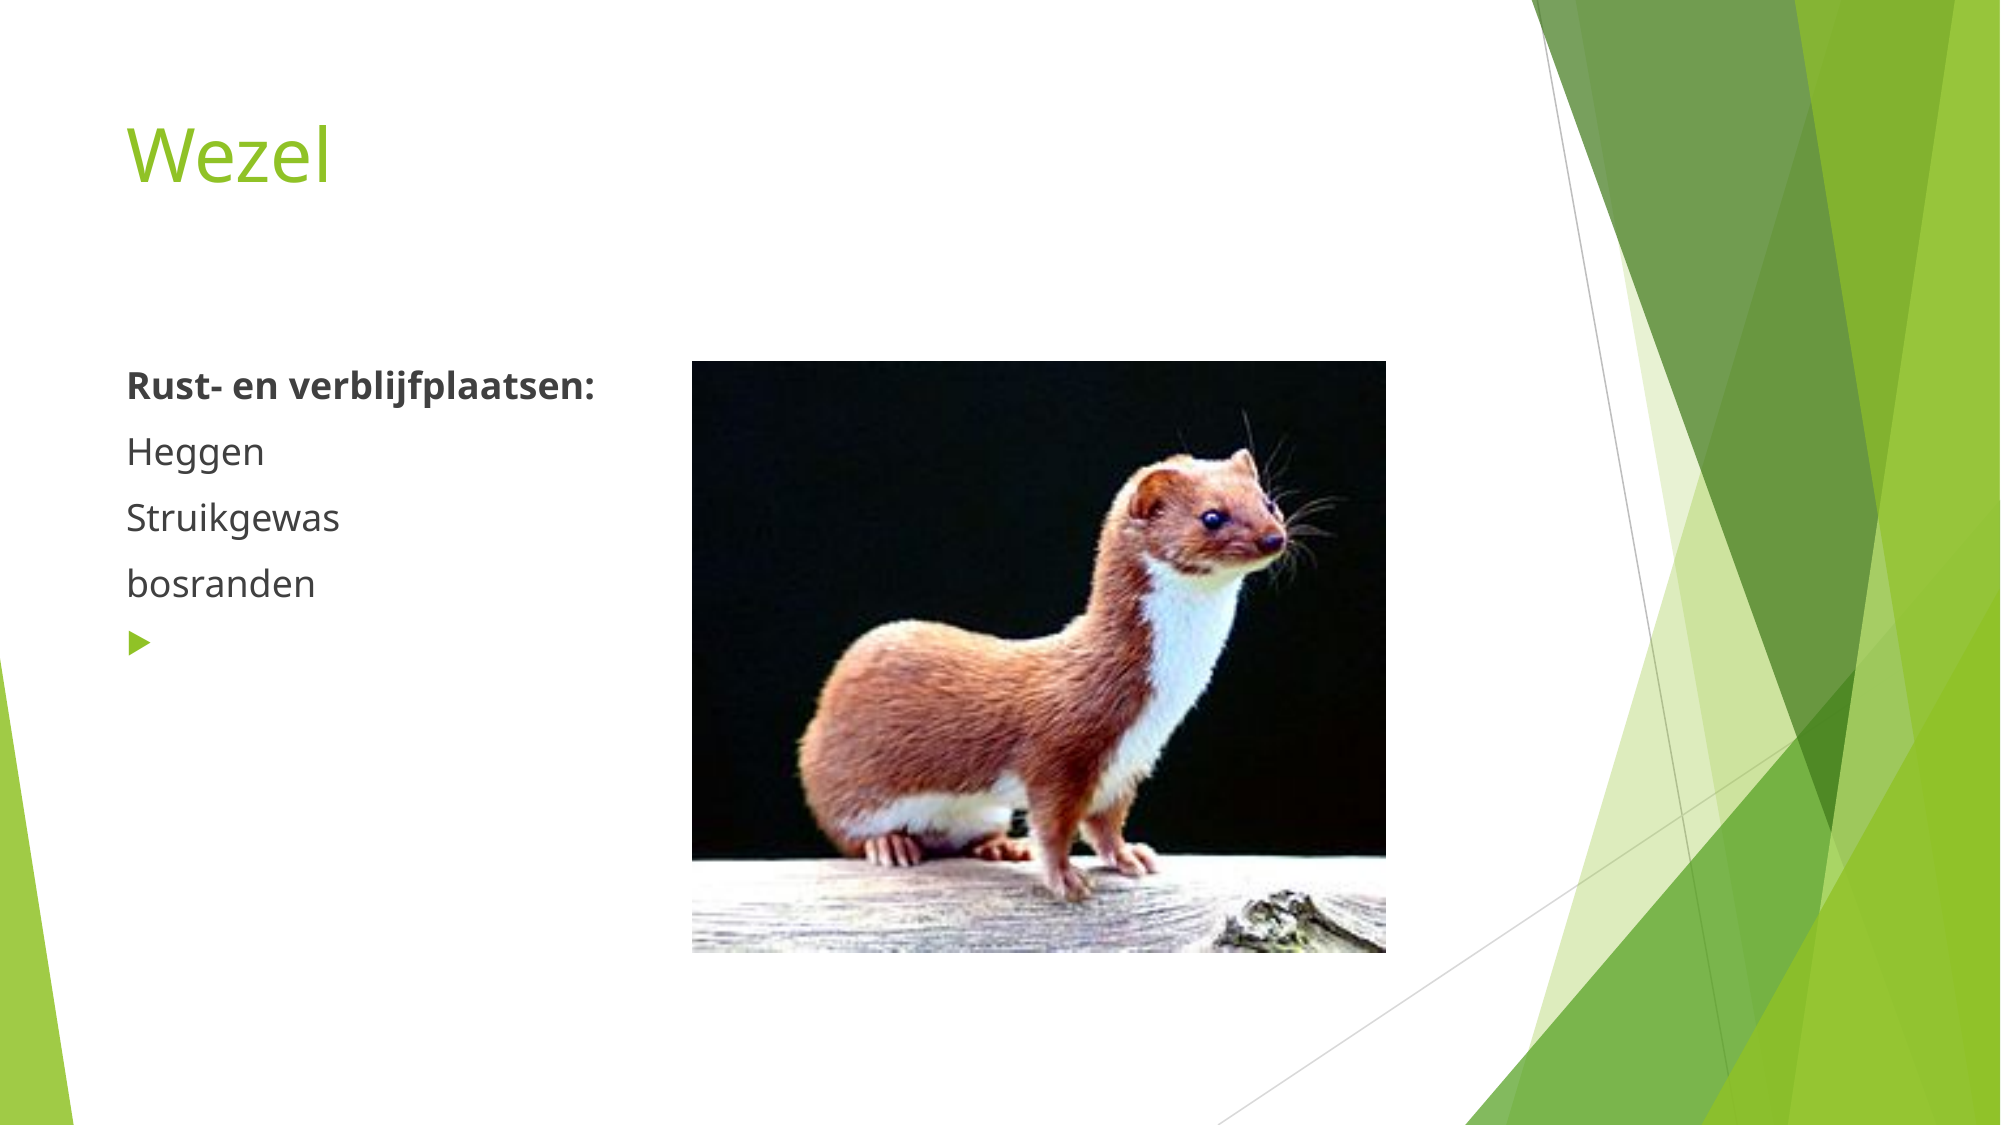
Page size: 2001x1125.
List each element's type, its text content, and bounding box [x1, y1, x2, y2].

title Wezel [111, 99, 1522, 317]
picture [692, 361, 1386, 953]
list Rust- en verblijfplaatsen: Heggen Struikgewas bosranden [111, 354, 1522, 992]
